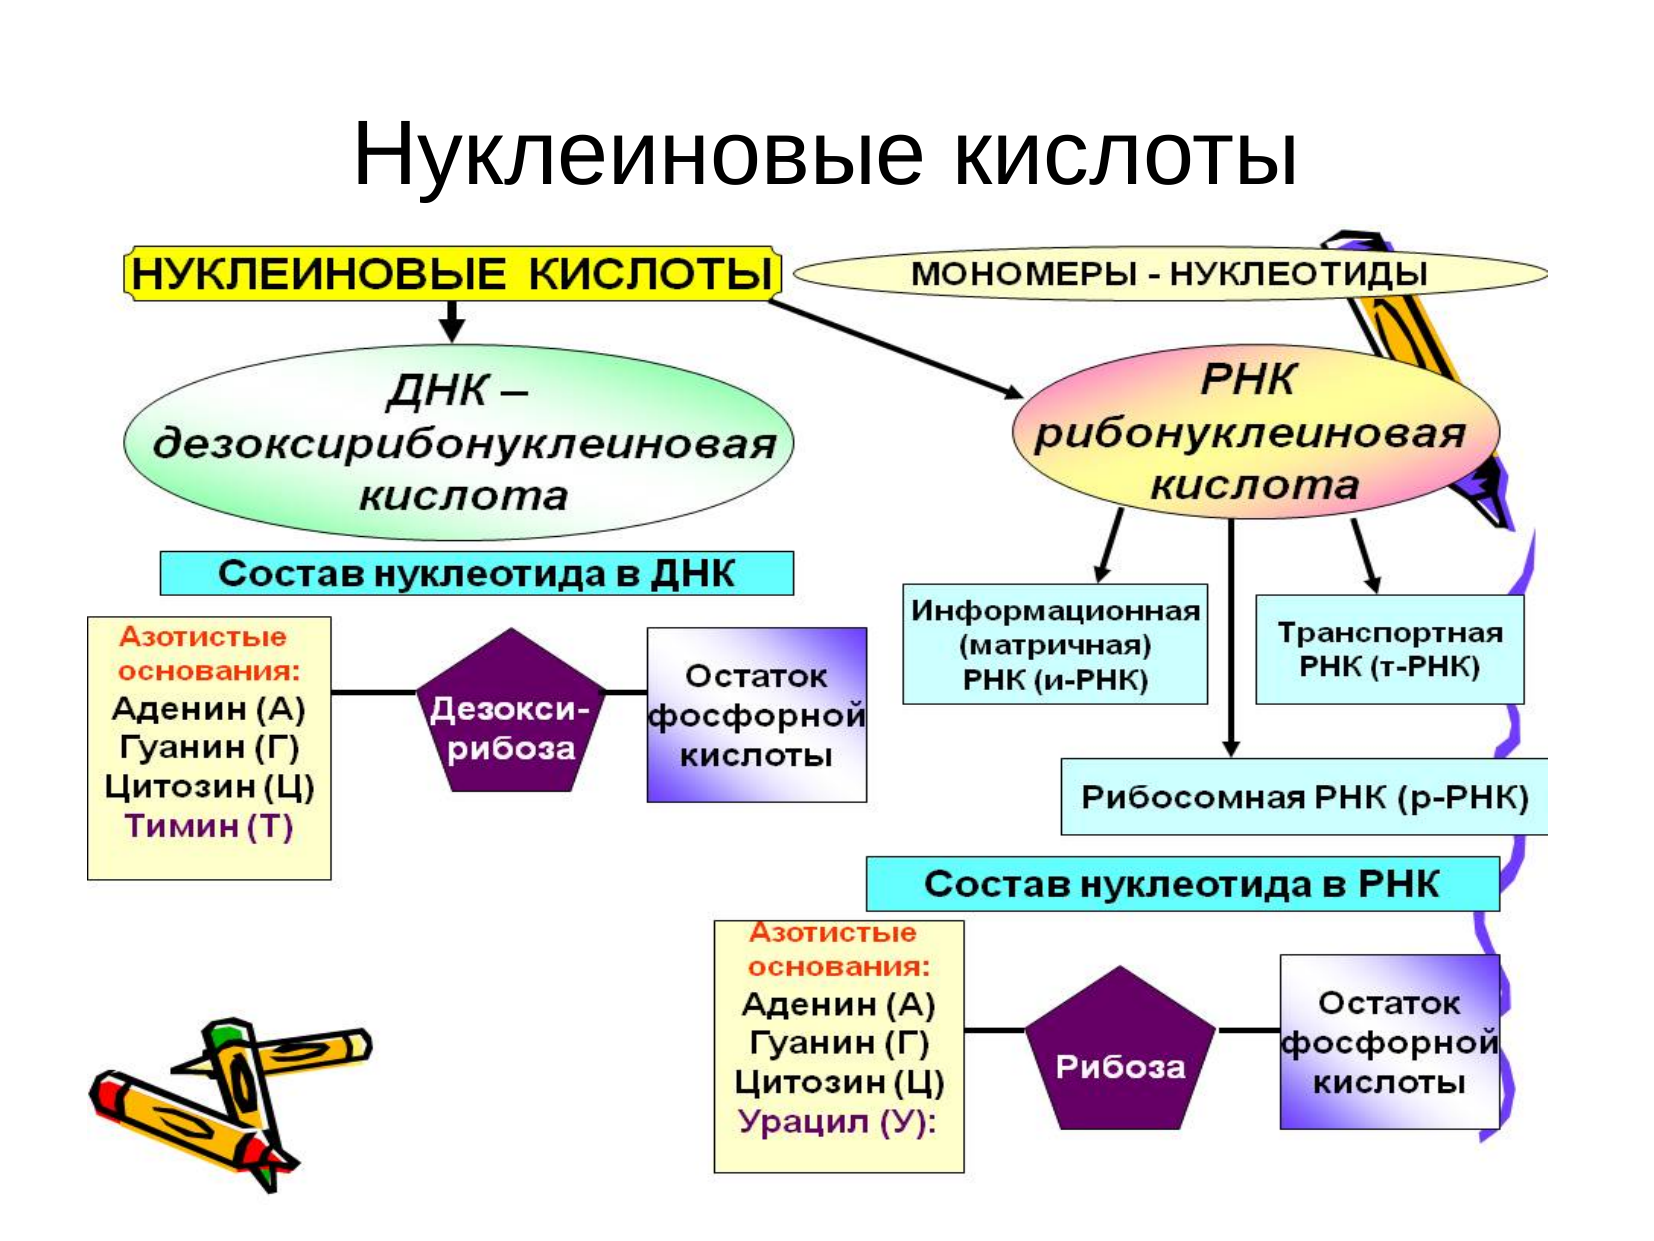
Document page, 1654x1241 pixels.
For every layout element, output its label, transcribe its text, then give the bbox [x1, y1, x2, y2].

picture [87, 224, 1548, 1205]
title Нуклеиновые кислоты [82, 49, 1571, 257]
